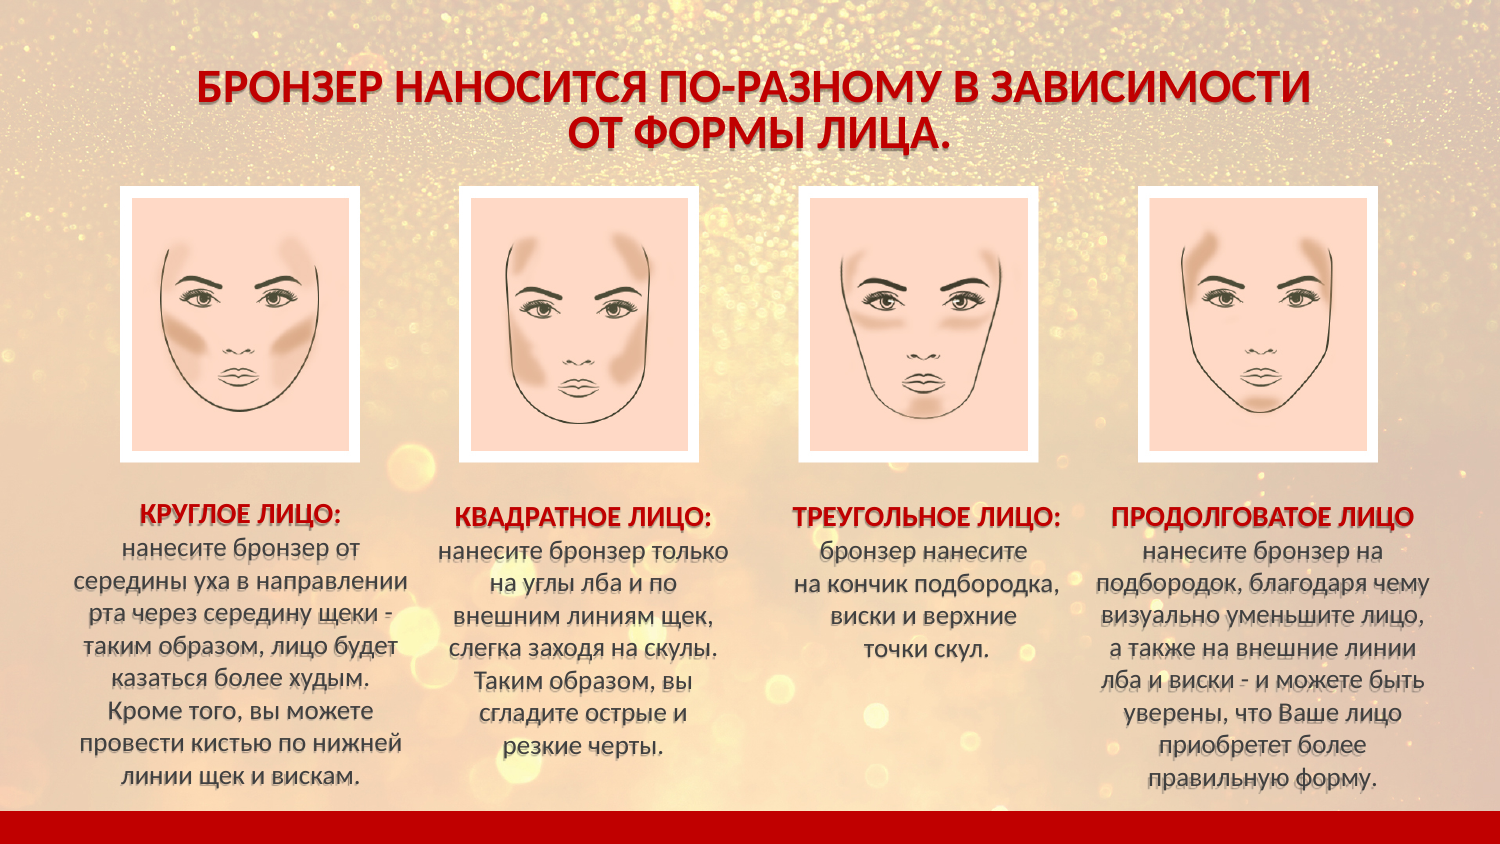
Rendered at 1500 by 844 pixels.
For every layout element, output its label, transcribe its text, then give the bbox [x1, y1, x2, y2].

picture [0, 0, 1500, 811]
text_box ПРОДОЛГОВАТОЕ ЛИЦО нанесите бронзер на подбородок, благодаря чему визуально уменьшите лицо, а также на внешние линии лба и виски - и можете быть уверены, что Ваше лицо приобретет более правильную форму. [1076, 489, 1449, 803]
text_box БРОНЗЕР НАНОСИТСЯ ПО-РАЗНОМУ В ЗАВИСИМОСТИ ОТ ФОРМЫ ЛИЦА. [54, 58, 1467, 168]
text_box КВАДРАТНОЕ ЛИЦО: нанесите бронзер только на углы лба и по внешним линиям щек, слегка заходя на скулы. Таким образом, вы сгладите острые и резкие черты. [422, 489, 745, 771]
text_box ТРЕУГОЛЬНОЕ ЛИЦО: бронзер нанесите на кончик подбородка, виски и верхние точки скул. [776, 490, 1076, 673]
text_box КРУГЛОЕ ЛИЦО: нанесите бронзер от середины уха в направлении рта через середину щеки - таким образом, лицо будет казаться более худым. Кроме того, вы можете провести кистью по нижней линии щек и вискам. [56, 487, 426, 801]
text_box [0, 811, 1500, 844]
